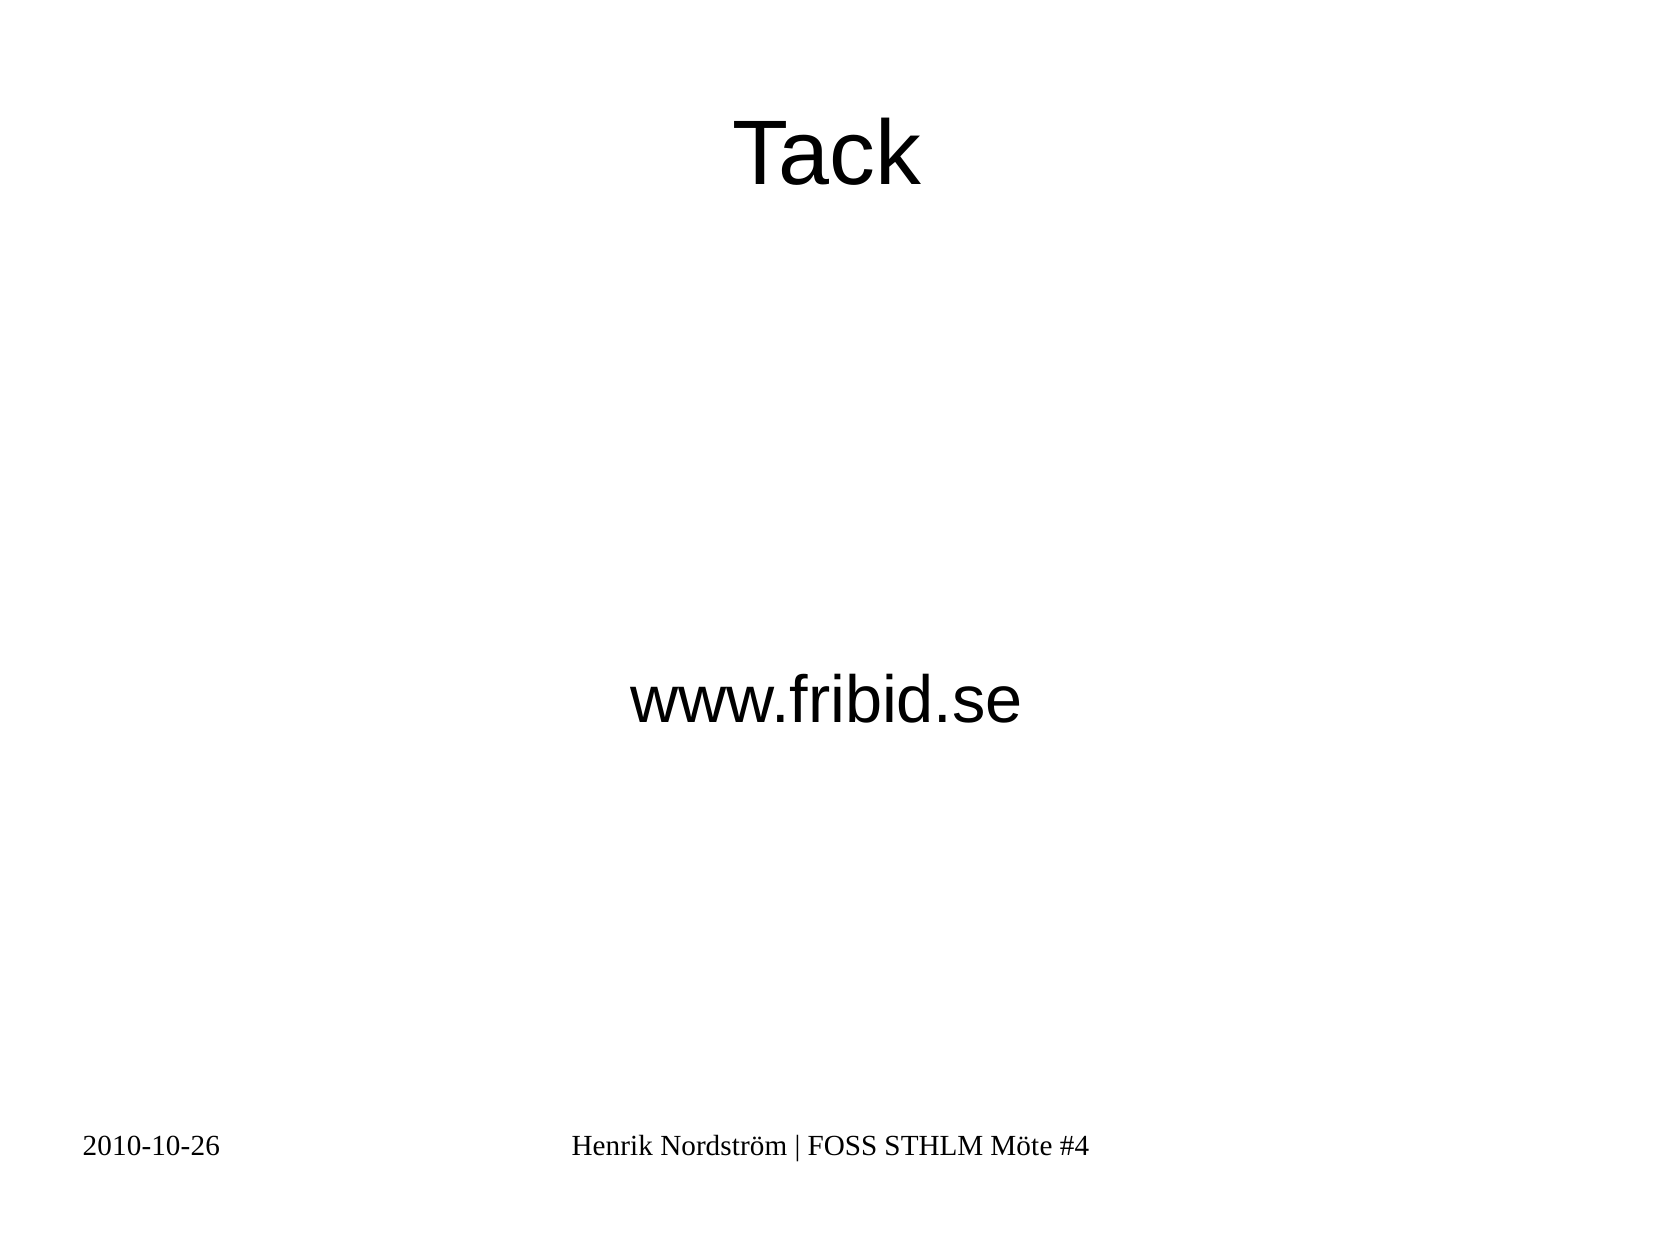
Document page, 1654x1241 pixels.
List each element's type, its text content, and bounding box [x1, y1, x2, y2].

subtitle www.fribid.se [82, 297, 1571, 1102]
title Tack [82, 49, 1571, 257]
